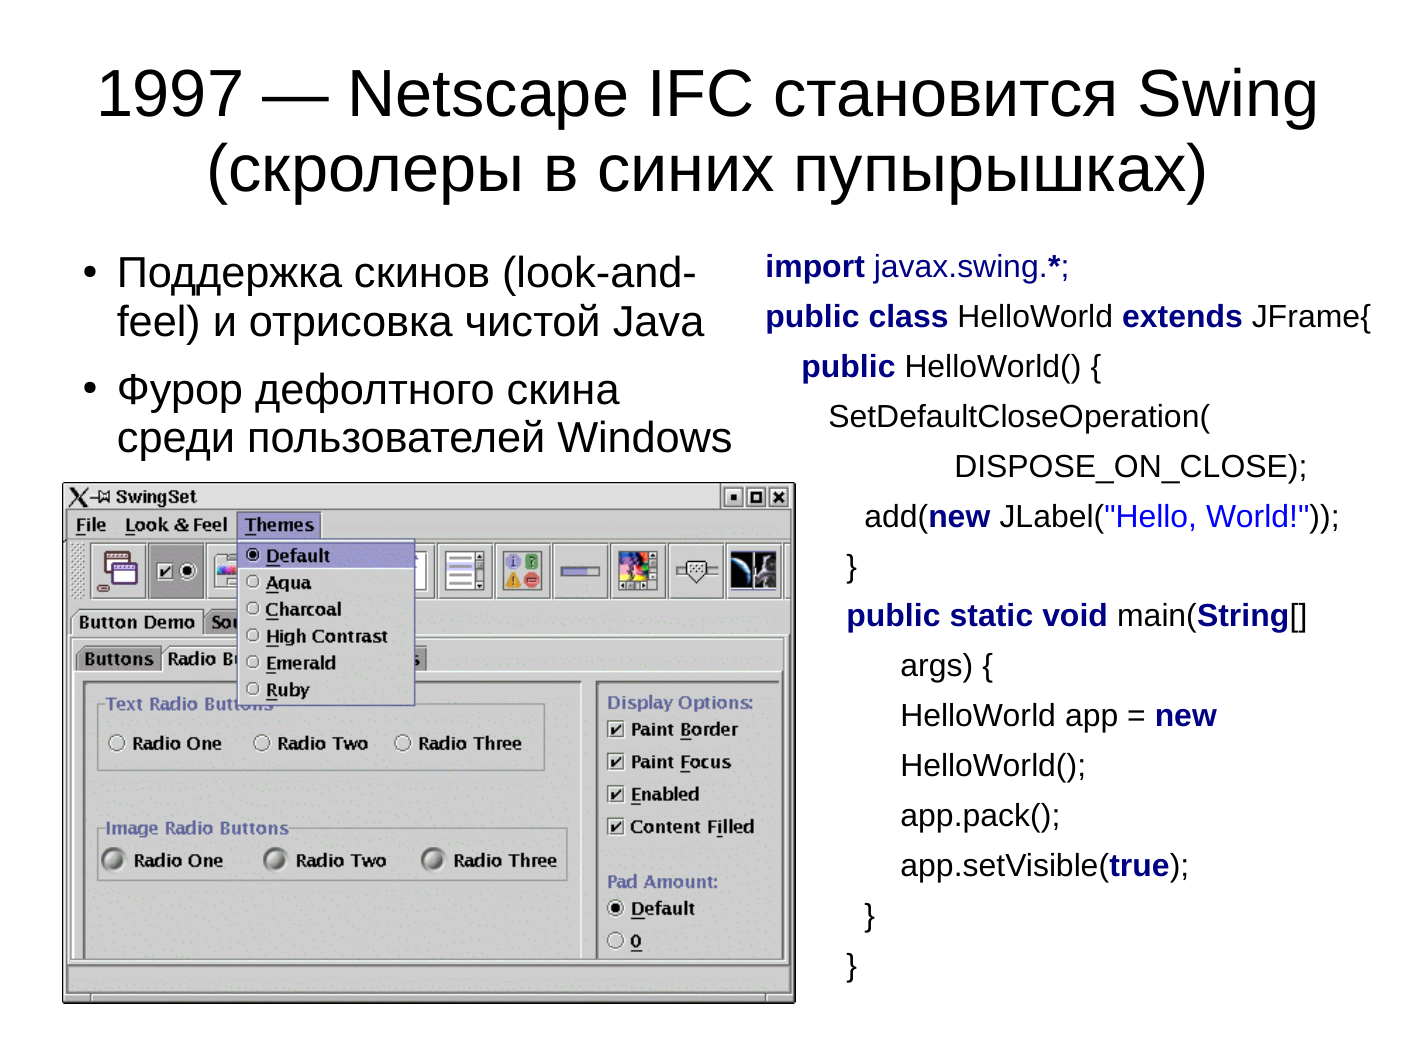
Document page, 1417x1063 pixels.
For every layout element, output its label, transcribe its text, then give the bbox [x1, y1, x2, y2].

list import javax.swing.*; public class HelloWorld extends JFrame{ public HelloWorld() { SetDefaultCloseOperation( DISPOSE_ON_CLOSE); add(new JLabel("Hello, World!")); } public static void main(String[] args) { HelloWorld app = new HelloWorld(); app.pack(); app.setVisible(true); } } [765, 248, 1403, 999]
title 1997 — Netscape IFC становится Swing (cкролеры в синих пупырышках) [70, 42, 1346, 220]
picture [62, 482, 796, 1004]
list Поддержка скинов (look-and-feel) и отрисовка чистой Java Фурор дефолтного скина среди пользователей Windows [70, 248, 746, 469]
